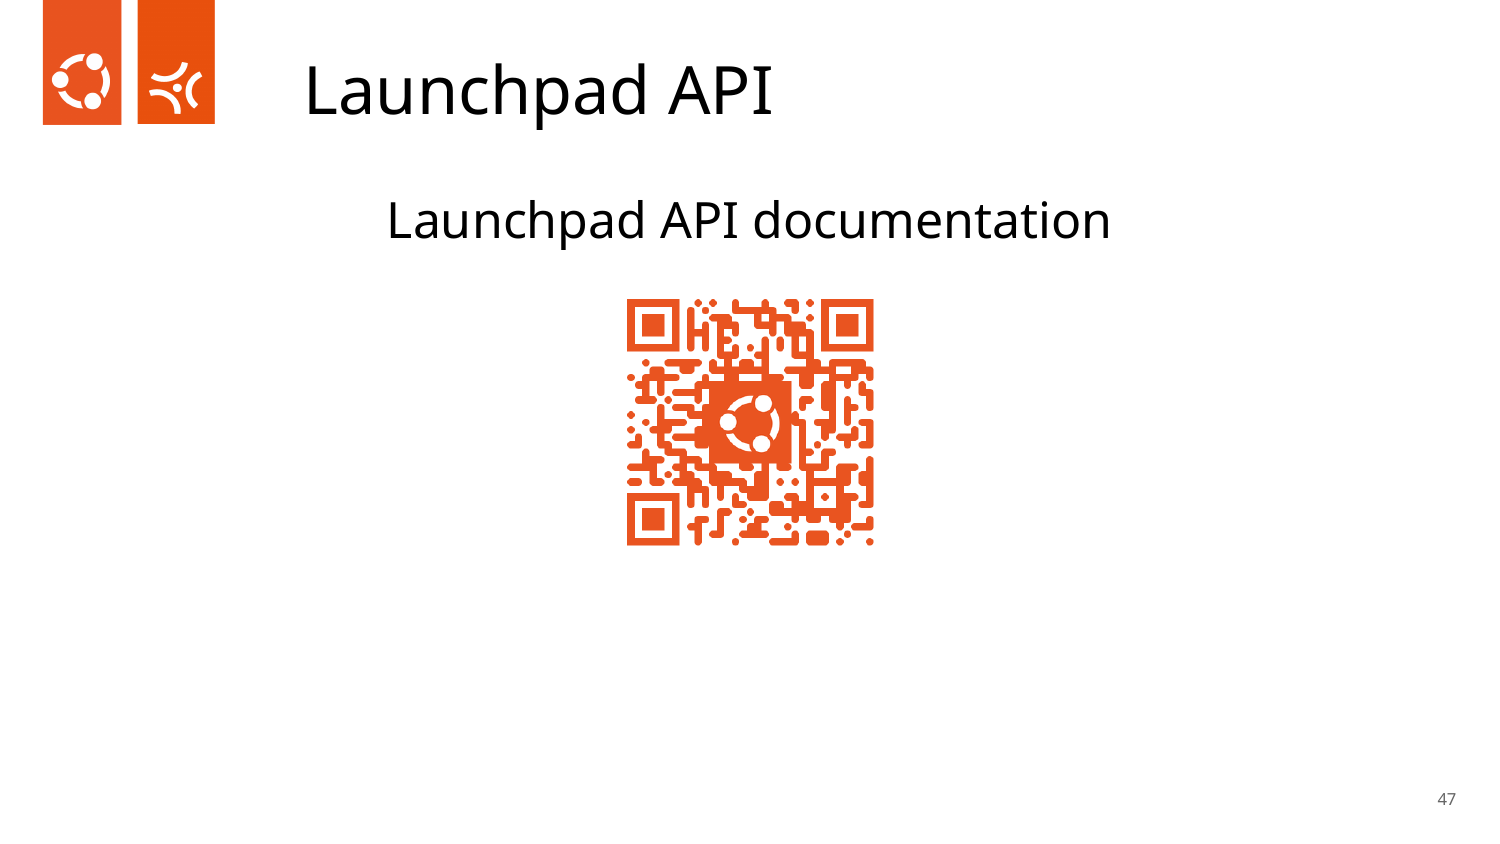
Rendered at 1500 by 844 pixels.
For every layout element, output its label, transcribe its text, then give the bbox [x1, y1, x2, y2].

text_box Launchpad API documentation [120, 173, 1380, 257]
slide_number <number> [1381, 773, 1472, 839]
picture [597, 269, 903, 575]
text_box Launchpad API [288, 33, 1110, 141]
picture [137, 0, 216, 124]
